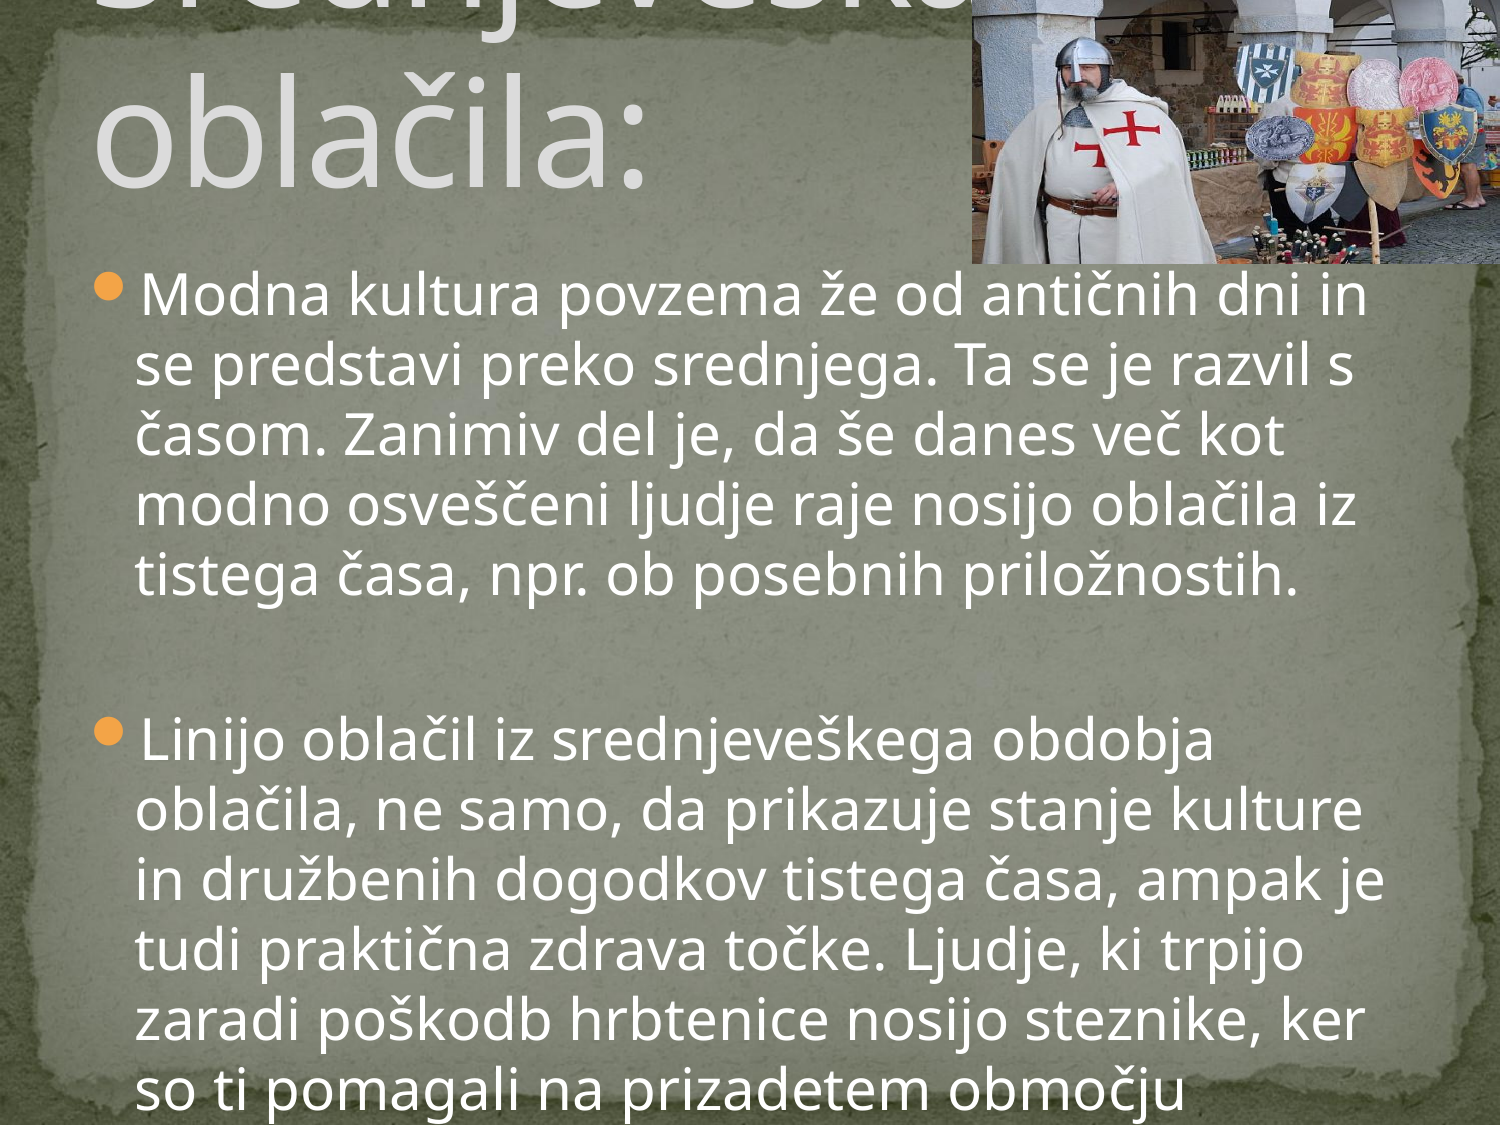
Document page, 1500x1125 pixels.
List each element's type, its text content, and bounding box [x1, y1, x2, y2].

title Srednjeveška oblačila: [75, 24, 972, 225]
list Modna kultura povzema že od antičnih dni in se predstavi preko srednjega. Ta se je razvil s časom. Zanimiv del je, da še danes več kot modno osveščeni ljudje raje nosijo oblačila iz tistega časa, npr. ob posebnih priložnostih. Linijo oblačil iz srednjeveškega obdobja oblačila, ne samo, da prikazuje stanje kulture in družbenih dogodkov tistega časa, ampak je tudi praktična zdrava točke. Ljudje, ki trpijo zaradi poškodb hrbtenice nosijo steznike, ker so ti pomagali na prizadetem območju ( tesno). Stezniki so ravna in toga oblačila iz toge plasti platna, poudarjena je z lesenimi kosi, ki so vstavljeni v obleko. [75, 249, 1425, 1000]
picture [0, 0, 1500, 1125]
